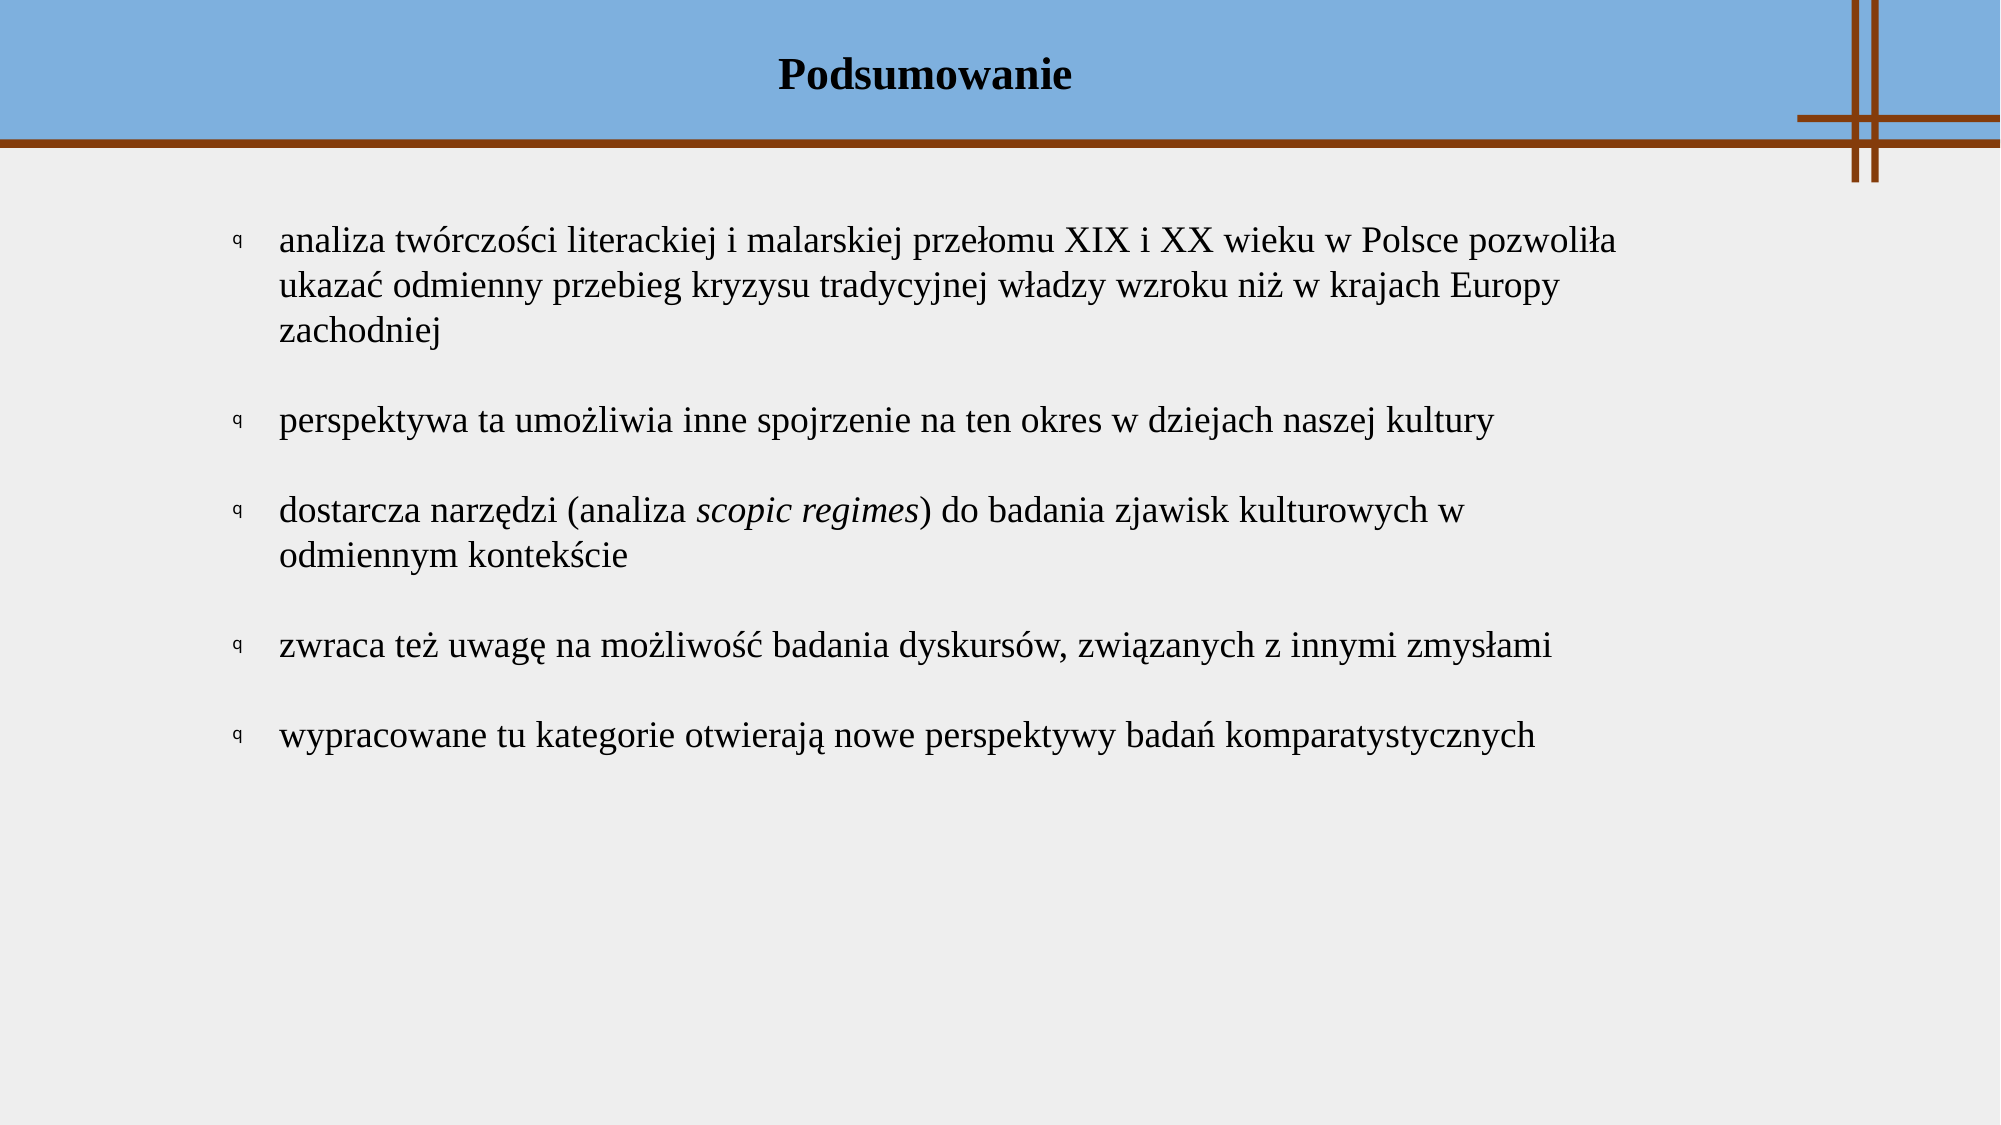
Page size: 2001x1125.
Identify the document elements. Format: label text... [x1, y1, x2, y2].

text_box [0, 0, 2001, 183]
text_box Podsumowanie [82, 36, 1770, 107]
text_box analiza twórczości literackiej i malarskiej przełomu XIX i XX wieku w Polsce pozwoliła ukazać odmienny przebieg kryzysu tradycyjnej władzy wzroku niż w krajach Europy zachodniej perspektywa ta umożliwia inne spojrzenie na ten okres w dziejach naszej kultury dostarcza narzędzi (analiza scopic regimes) do badania zjawisk kulturowych w odmiennym kontekście zwraca też uwagę na możliwość badania dyskursów, związanych z innymi zmysłami wypracowane tu kategorie otwierają nowe perspektywy badań komparatystycznych [214, 207, 1638, 763]
